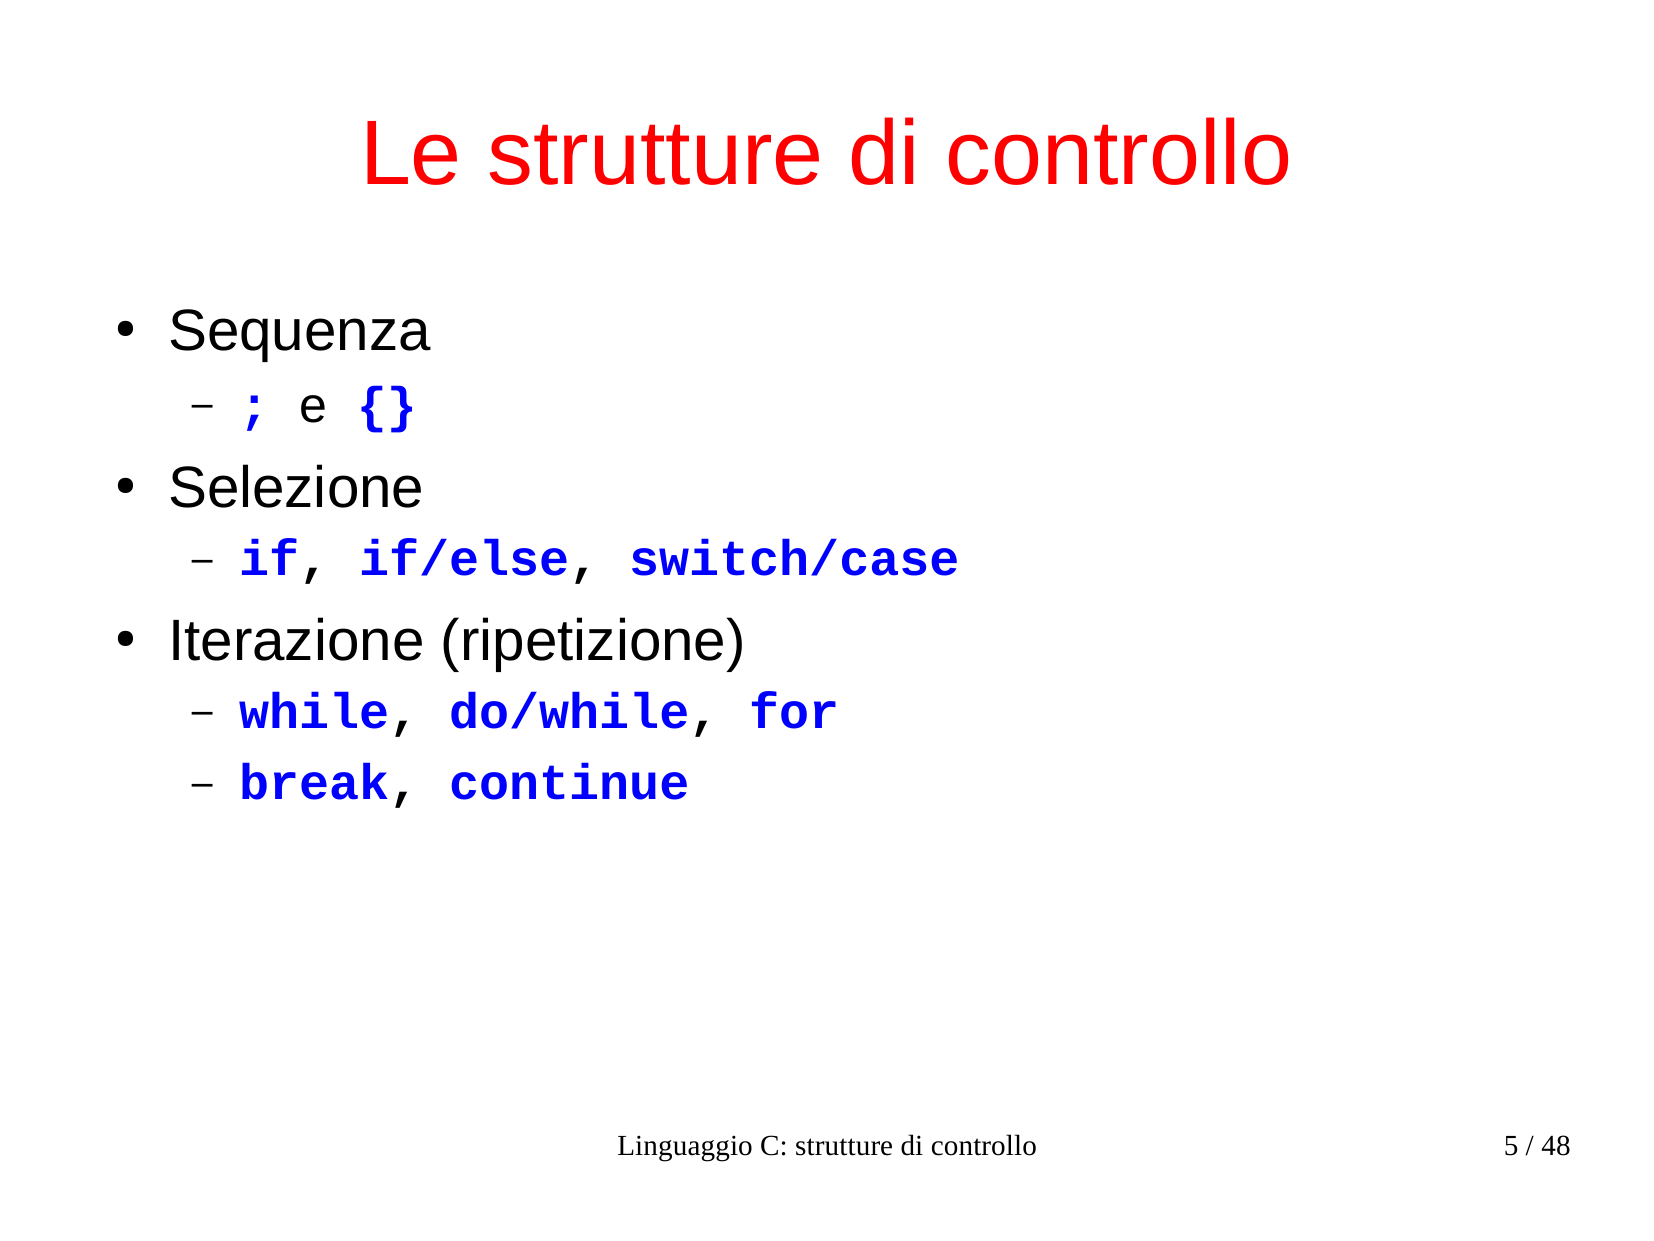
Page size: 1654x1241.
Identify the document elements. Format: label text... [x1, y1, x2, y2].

list Sequenza ; e {} Selezione if, if/else, switch/case Iterazione (ripetizione) while, do/while, for break, continue [82, 290, 1571, 1109]
title Le strutture di controllo [82, 49, 1571, 257]
